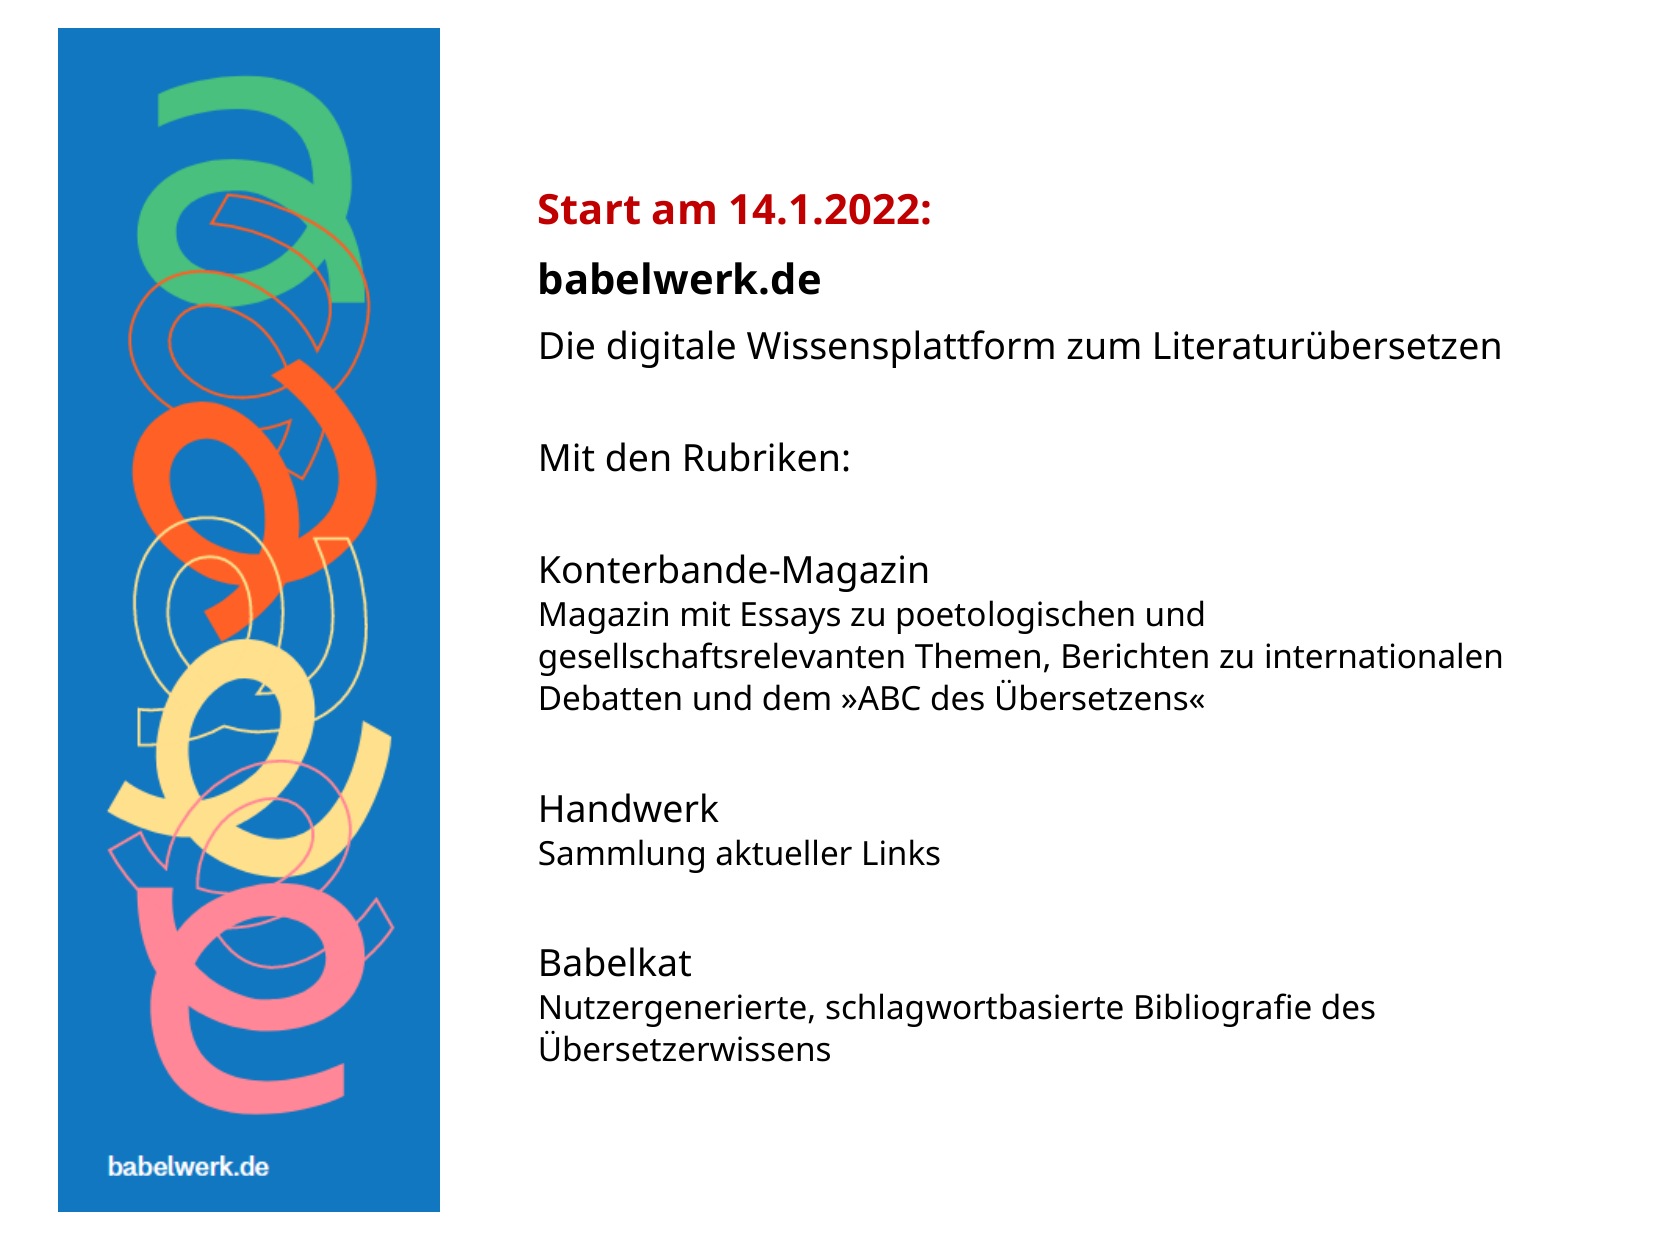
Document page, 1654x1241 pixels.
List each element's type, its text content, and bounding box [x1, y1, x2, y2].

picture [58, 28, 440, 1212]
text_box Start am 14.1.2022: babelwerk.de Die digitale Wissensplattform zum Literaturübersetzen Mit den Rubriken: Konterbande-Magazin Magazin mit Essays zu poeto­logischen und gesellschaftsrelevanten Themen, Berichten zu internationalen Debatten und dem »ABC des Übersetzens« Handwerk Sammlung aktueller Links Babelkat Nutzergenerierte, schlag­wortbasierte Bibliografie des Übersetzerwissens [522, 172, 1596, 1142]
